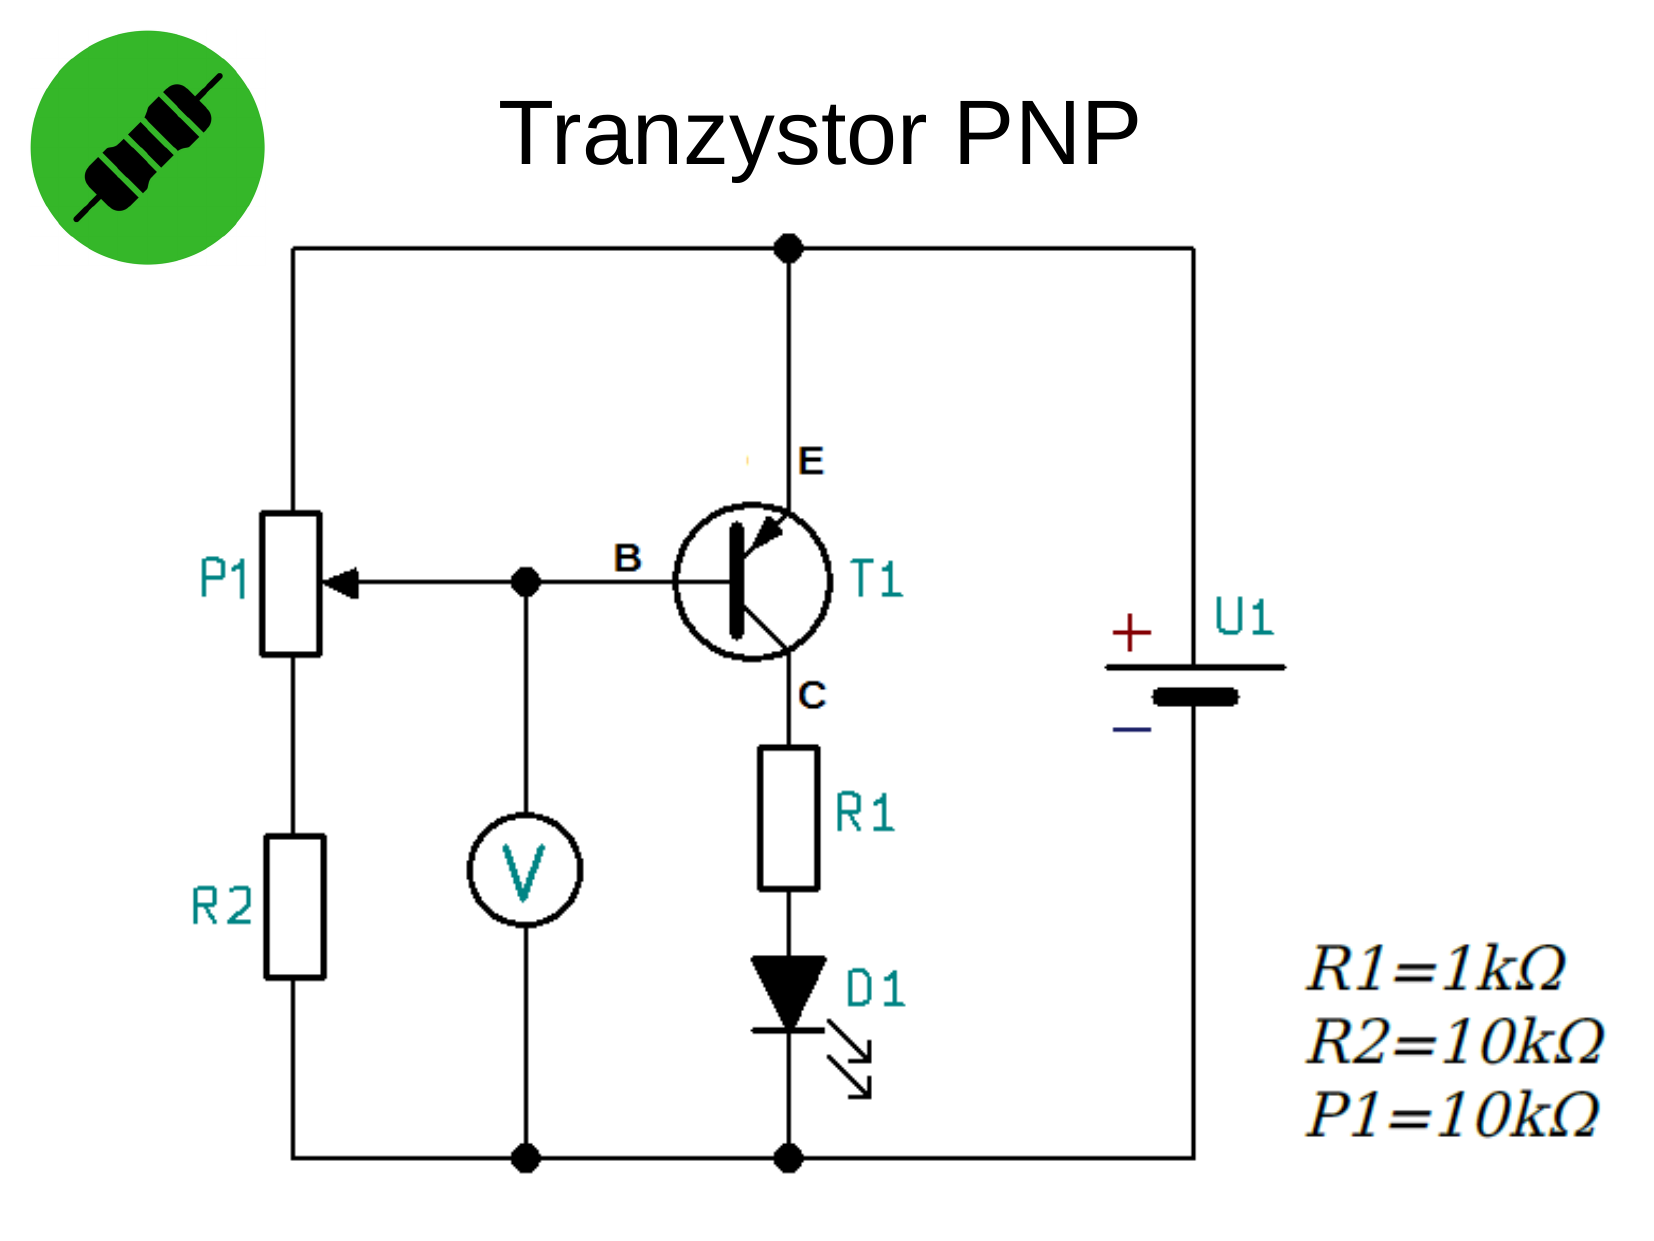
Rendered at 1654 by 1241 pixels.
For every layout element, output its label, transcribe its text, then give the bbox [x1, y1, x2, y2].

picture [29, 29, 1626, 1182]
title Tranzystor PNP [266, 29, 1565, 237]
